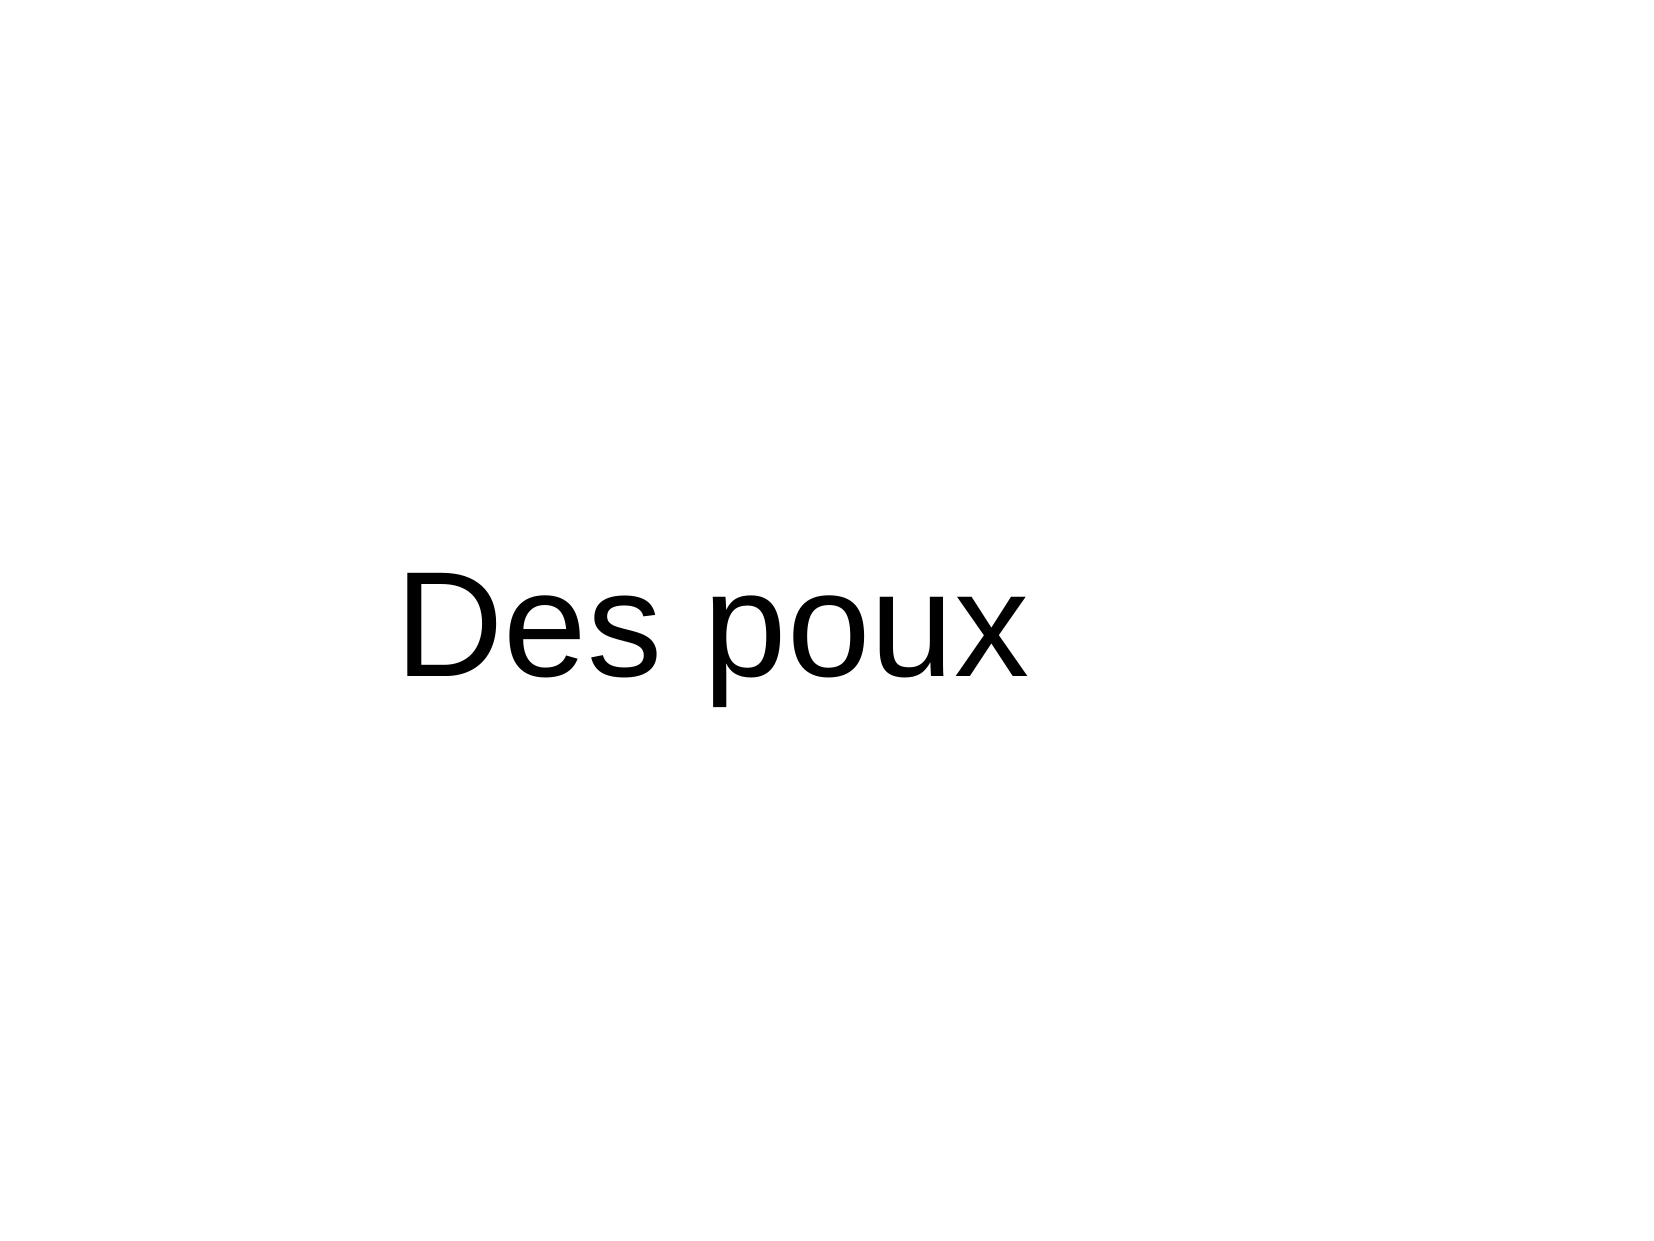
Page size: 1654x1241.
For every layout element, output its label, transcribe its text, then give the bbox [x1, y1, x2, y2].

text_box Des poux [380, 533, 1506, 717]
